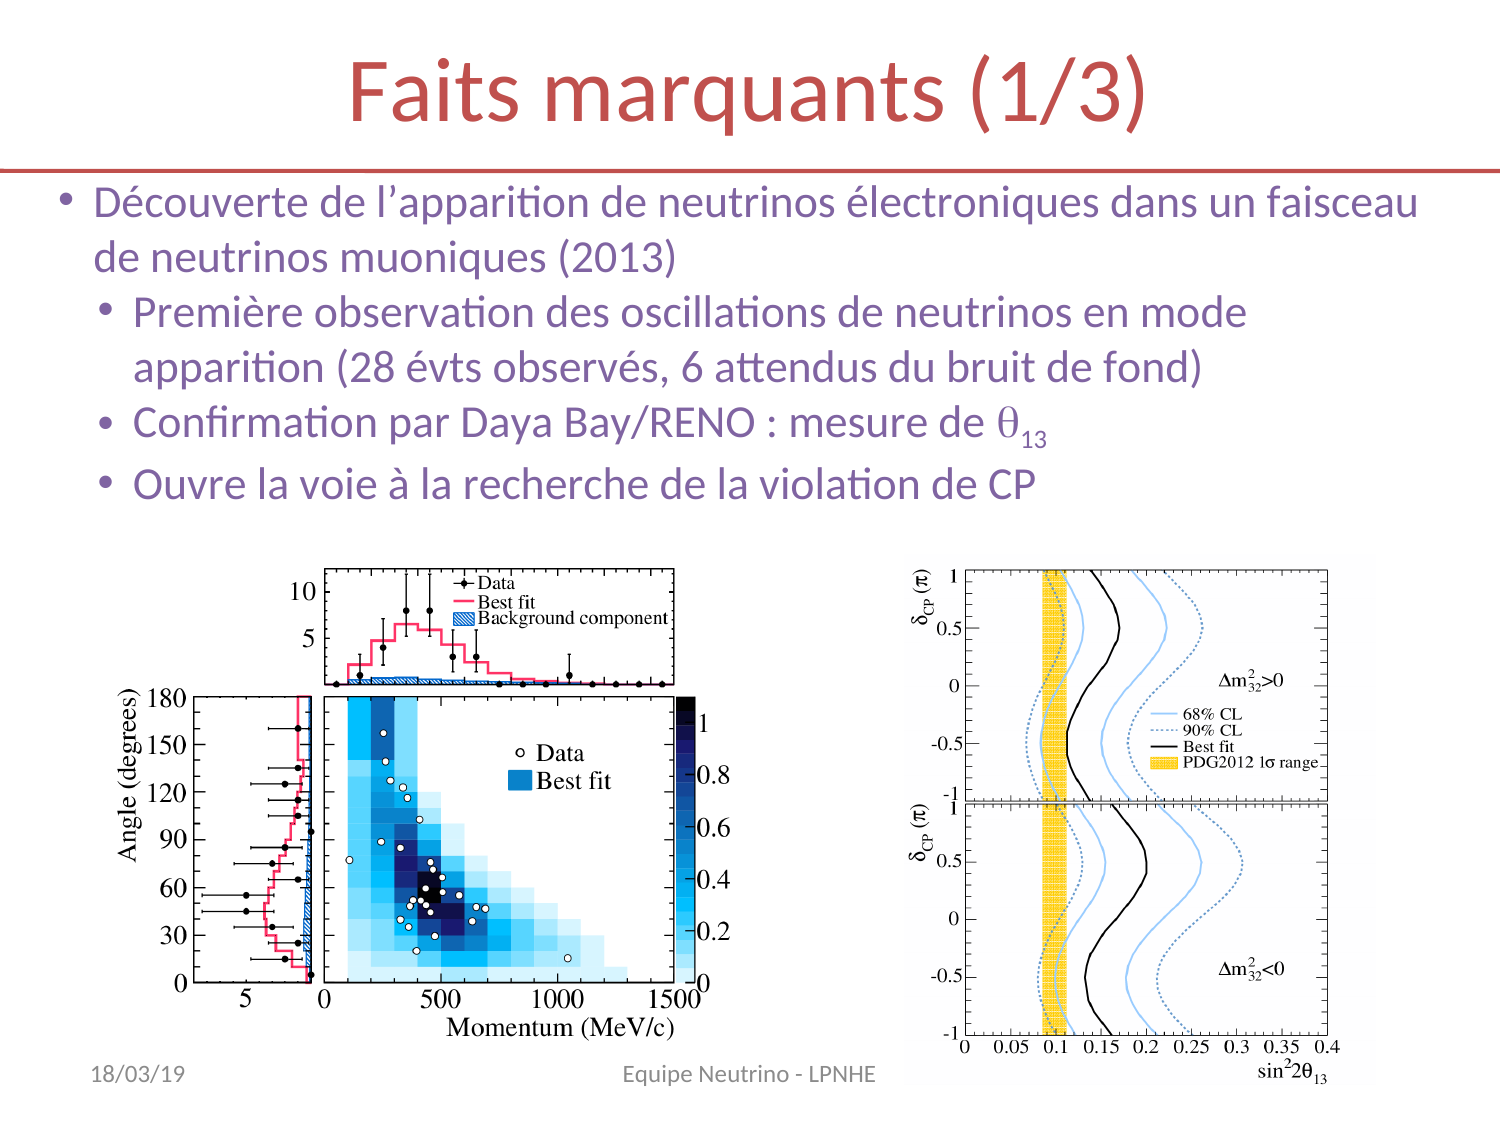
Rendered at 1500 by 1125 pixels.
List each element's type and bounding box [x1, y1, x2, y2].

picture [105, 555, 745, 1043]
picture [904, 554, 1376, 1085]
